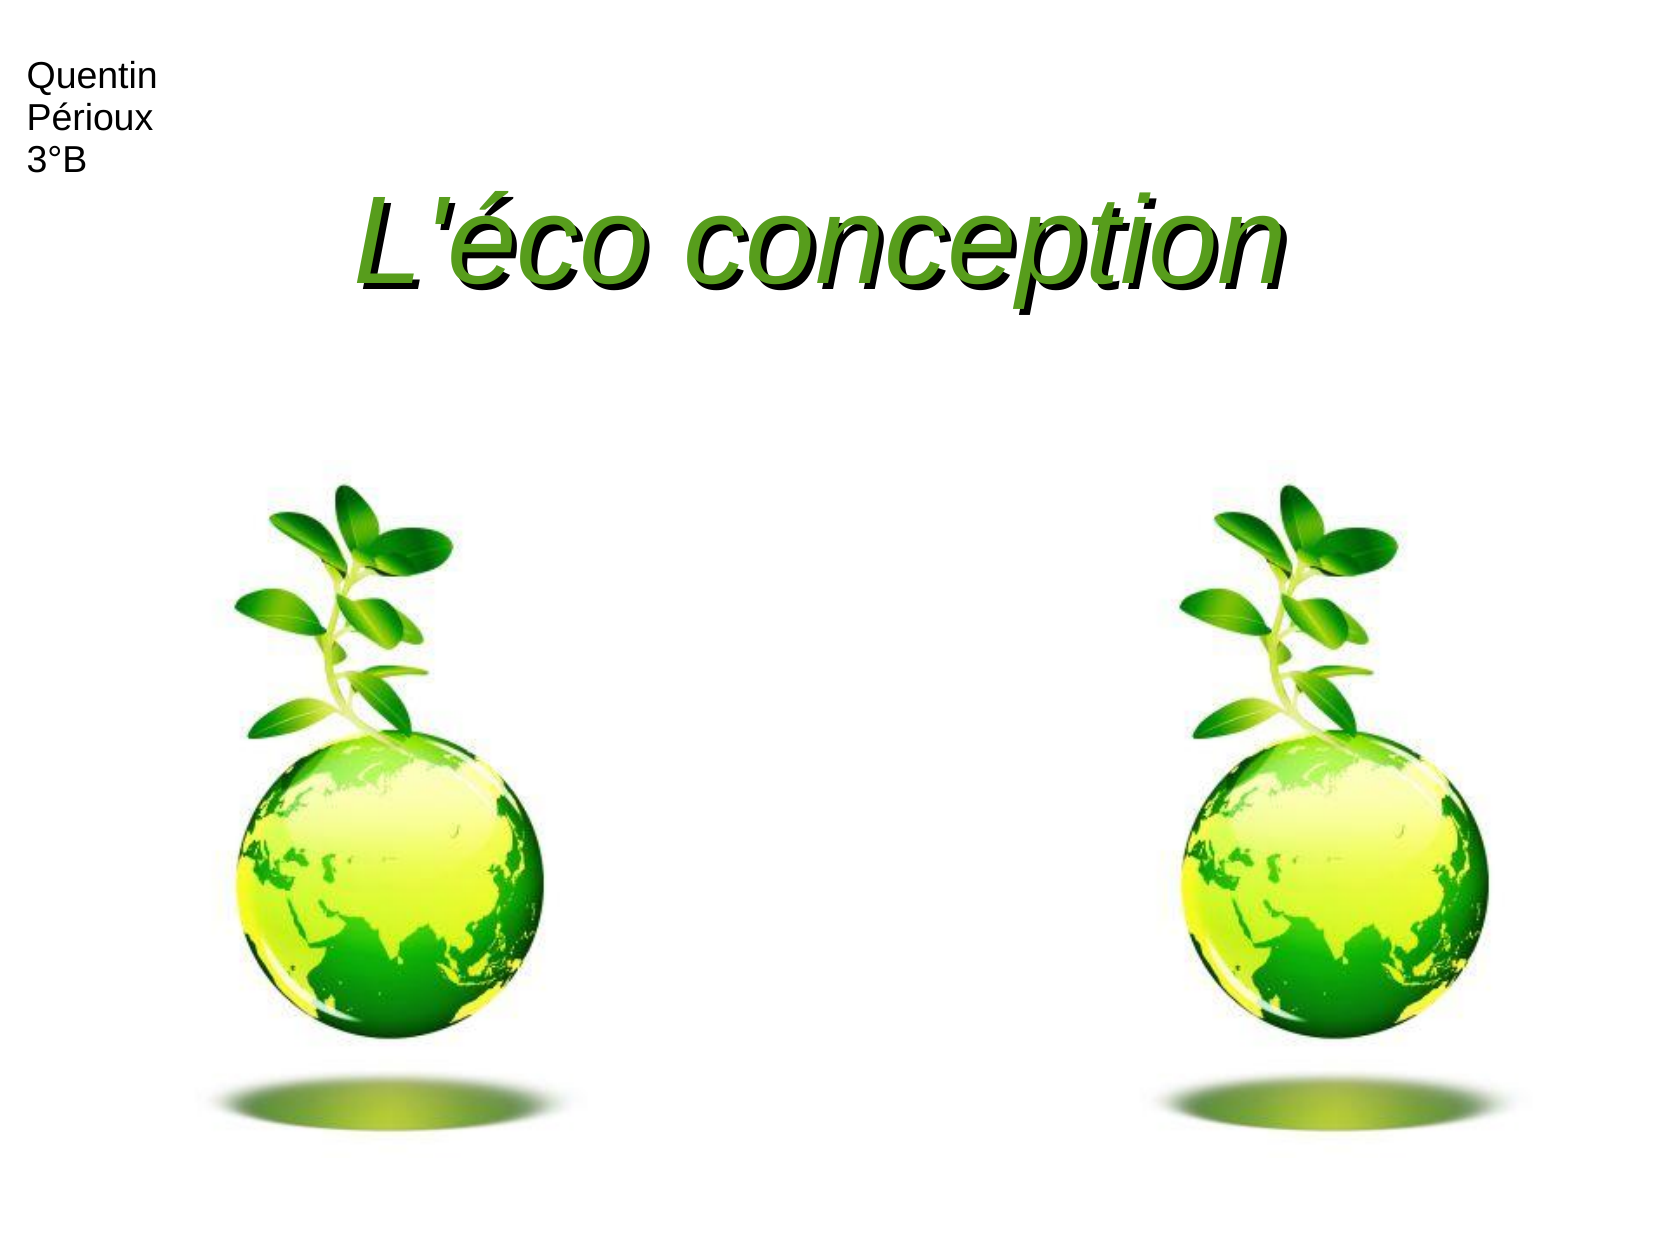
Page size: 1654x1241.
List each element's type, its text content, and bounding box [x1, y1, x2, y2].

text_box Quentin Périoux 3°B [11, 47, 201, 189]
picture [1074, 460, 1595, 1158]
picture [129, 460, 650, 1158]
text_box L'éco conception [153, 23, 1489, 458]
